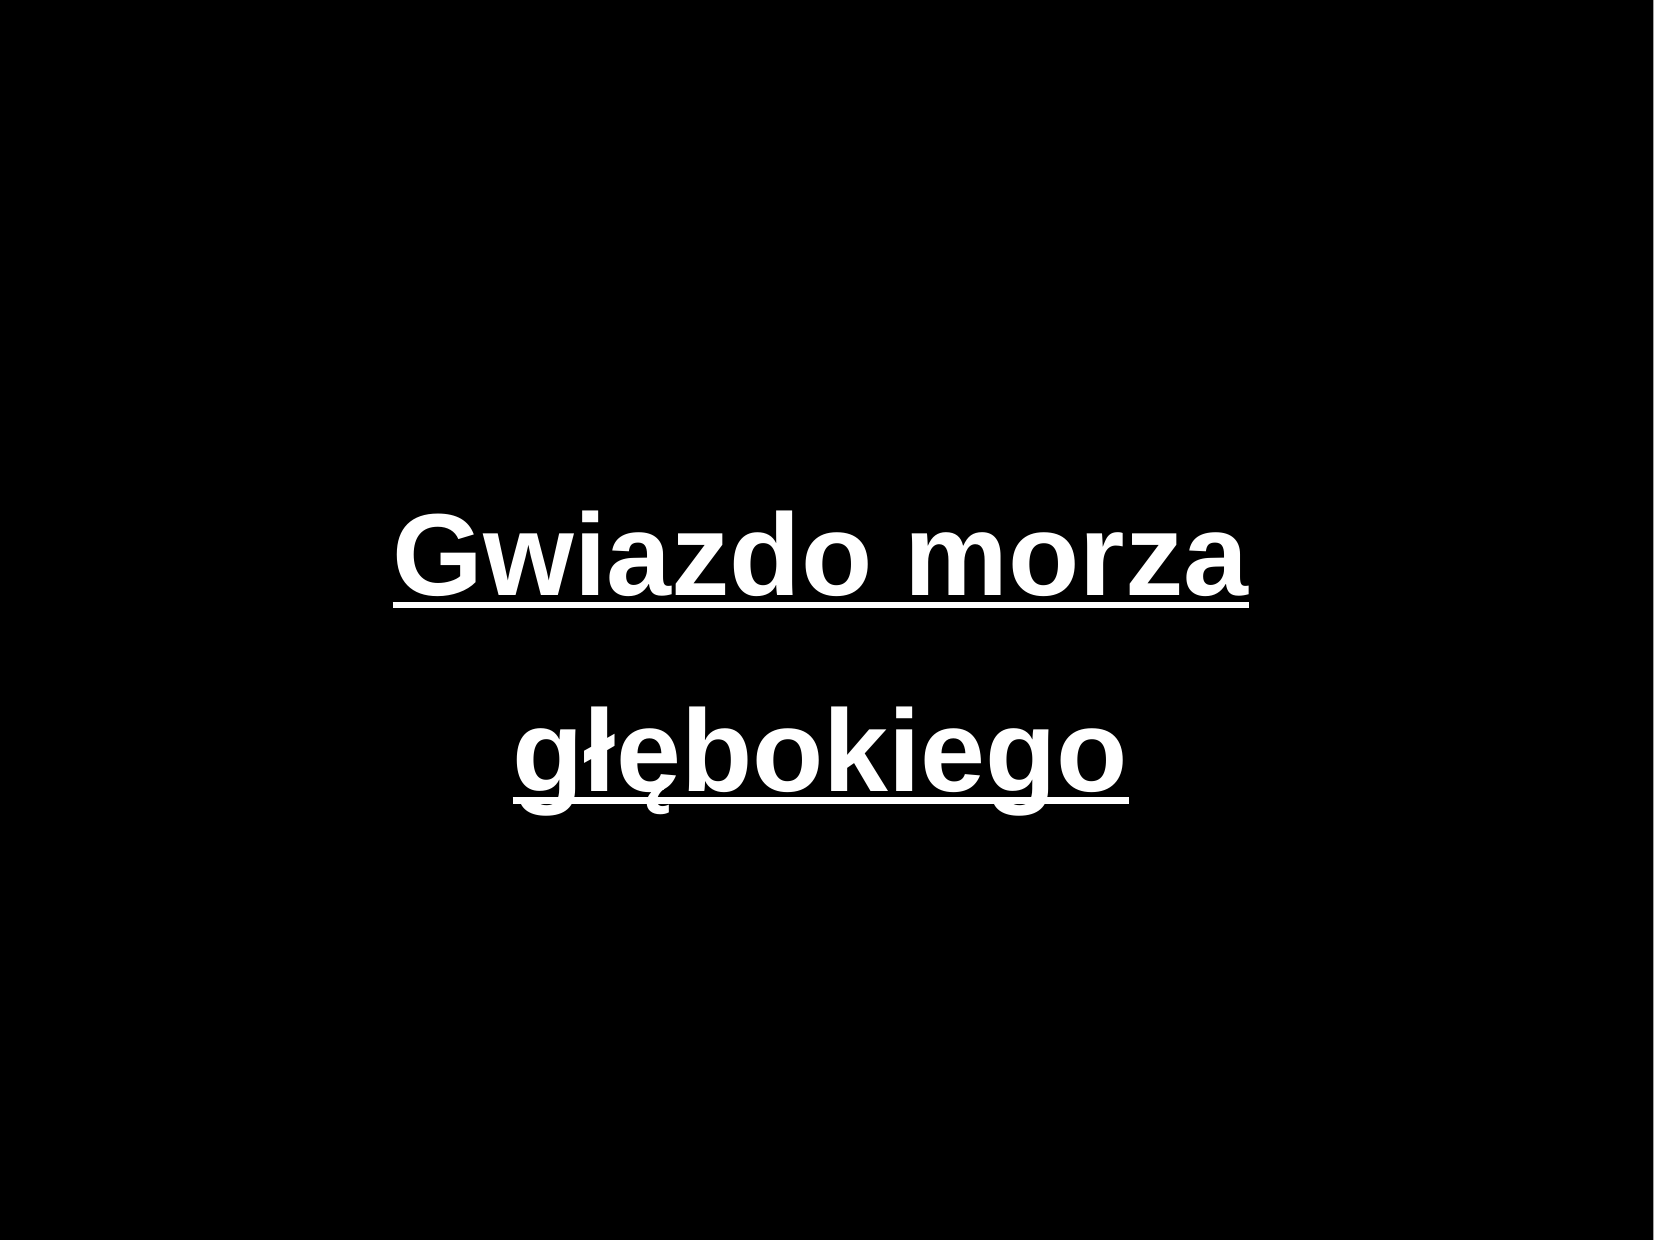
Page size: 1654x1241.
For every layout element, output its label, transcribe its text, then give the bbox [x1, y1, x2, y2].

subtitle Gwiazdo morza głębokiego [0, 0, 1642, 1241]
